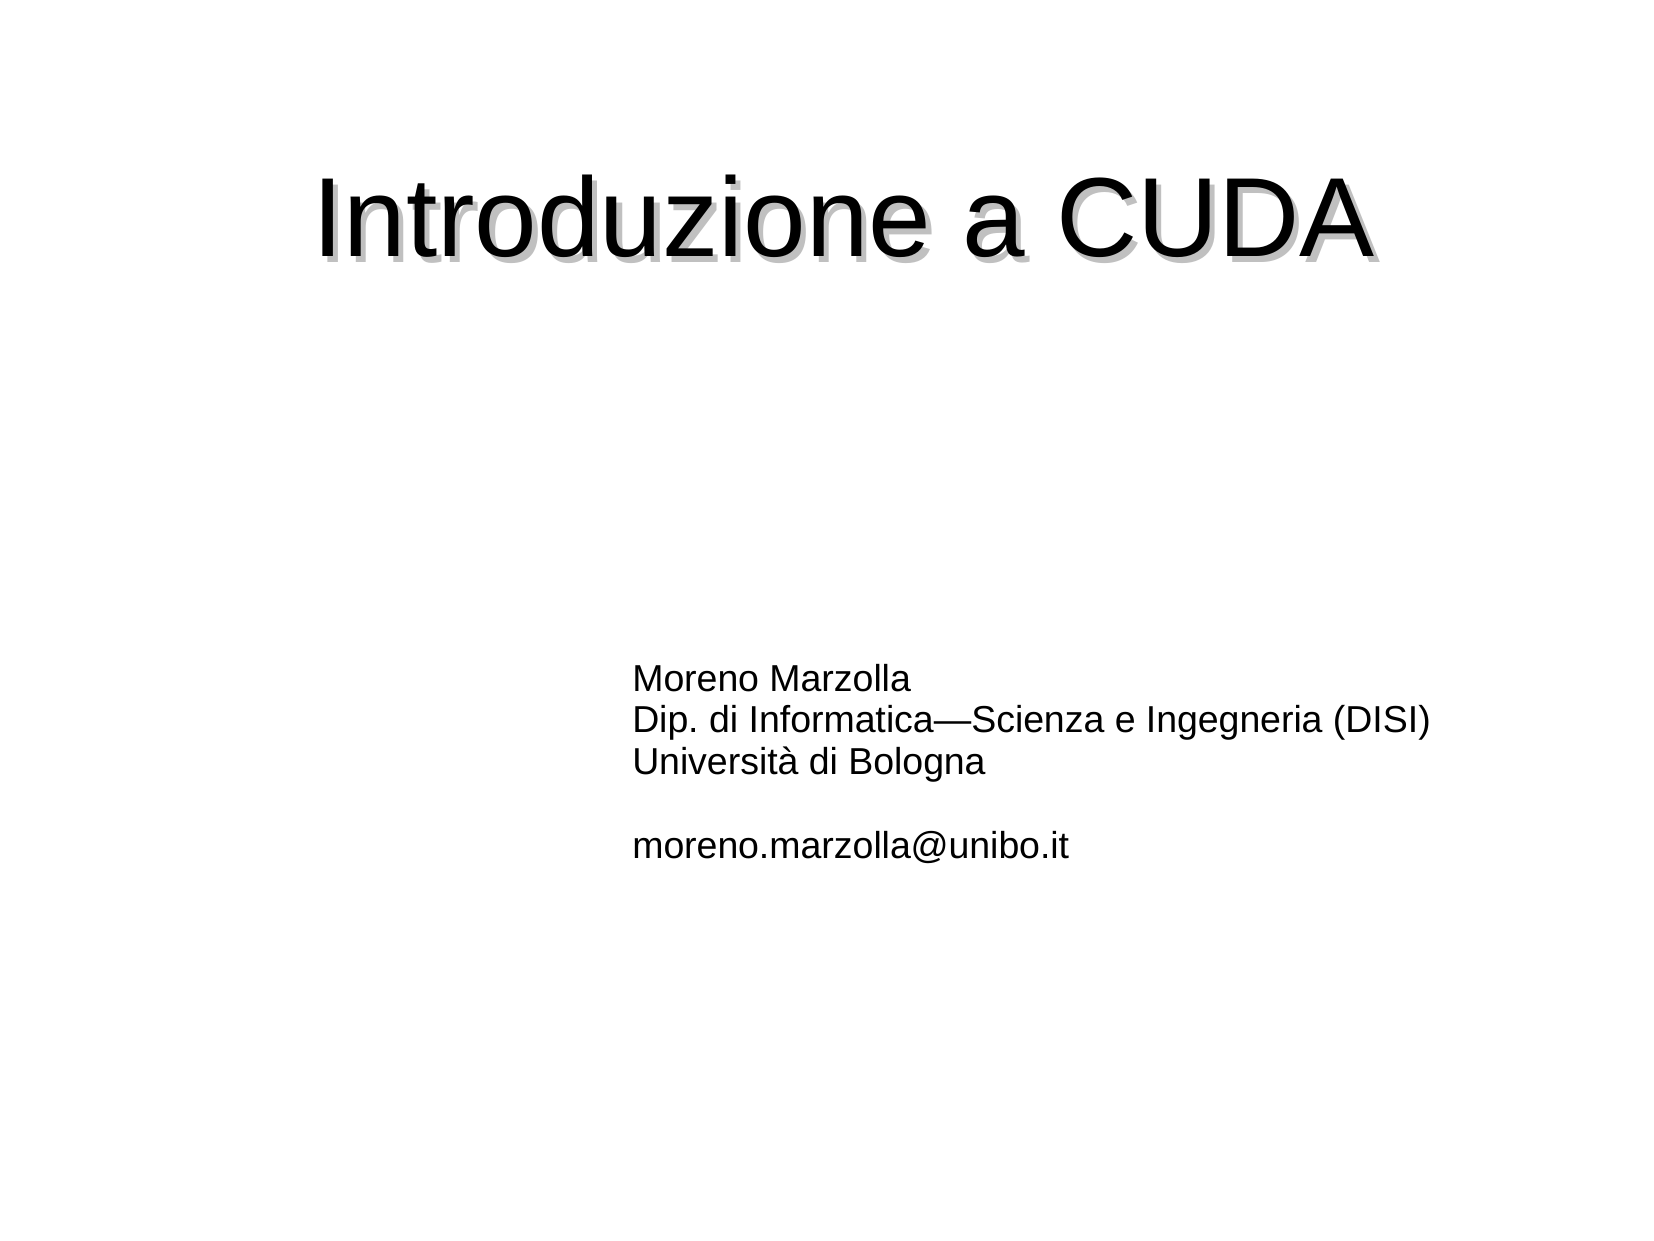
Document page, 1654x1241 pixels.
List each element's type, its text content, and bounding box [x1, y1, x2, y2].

text_box Introduzione a CUDA [75, 147, 1613, 441]
text_box Moreno Marzolla Dip. di Informatica—Scienza e Ingegneria (DISI) Università di Bologna moreno.marzolla@unibo.it [617, 649, 1447, 1003]
